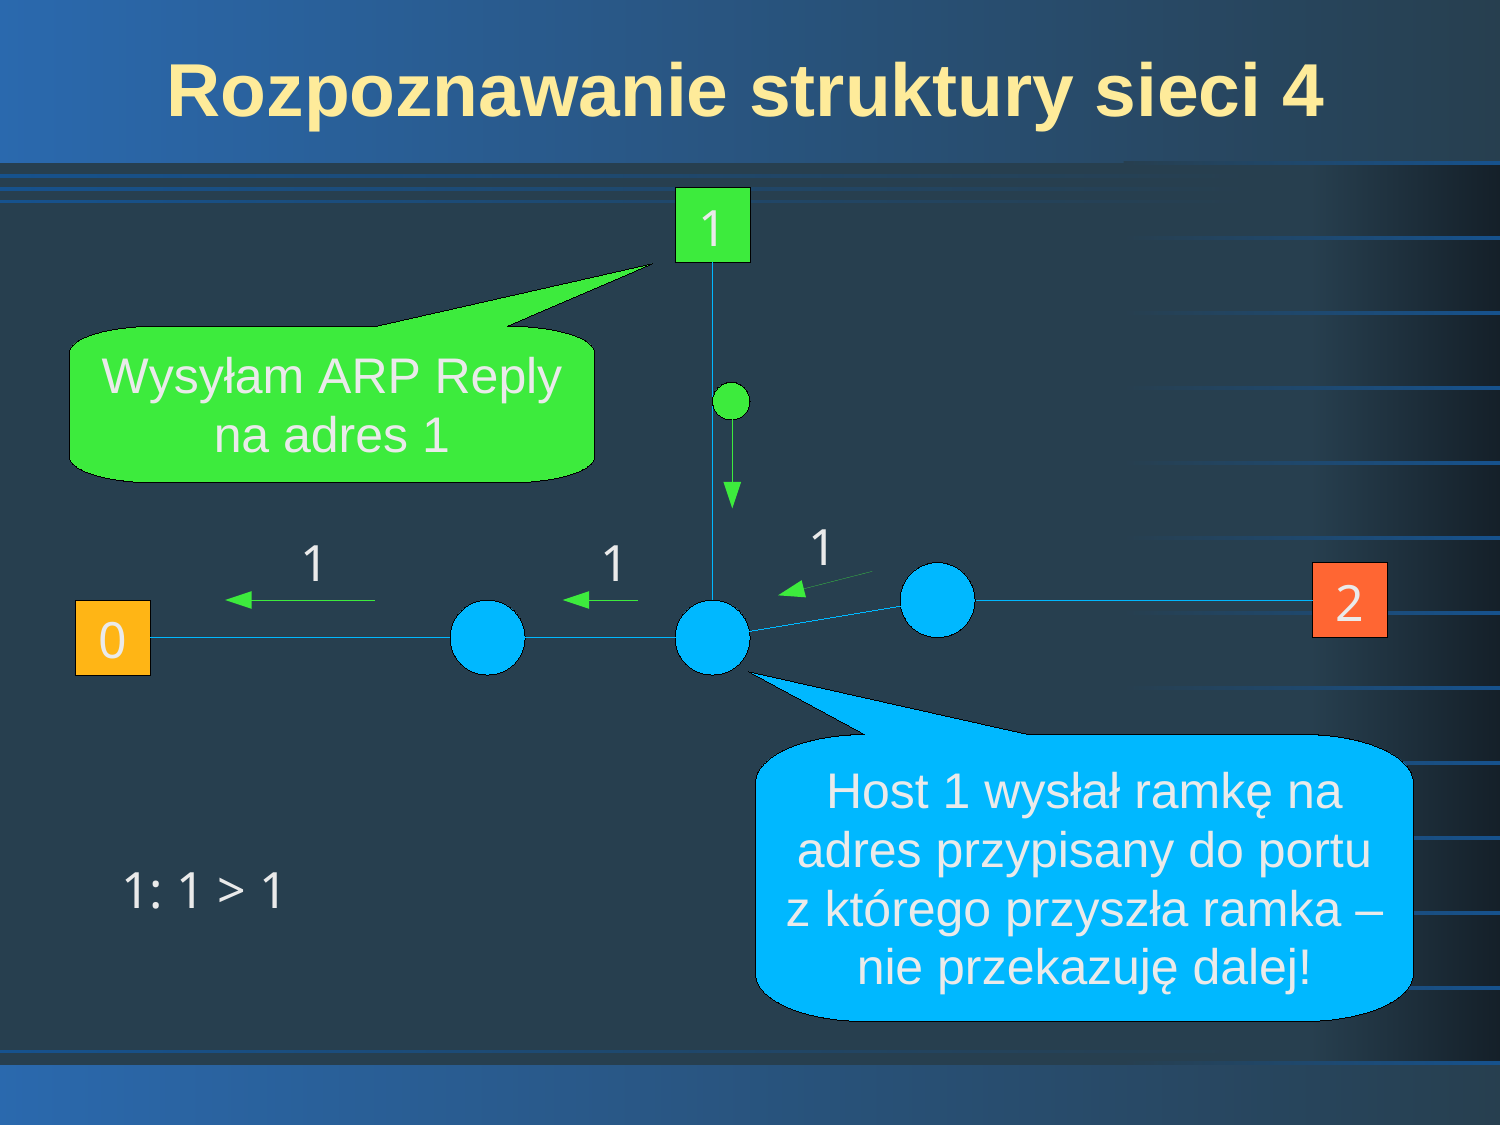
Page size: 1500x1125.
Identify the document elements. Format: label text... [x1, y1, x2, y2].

text_box [450, 600, 526, 676]
text_box 1 [600, 525, 633, 596]
text_box [900, 562, 976, 638]
text_box [675, 600, 751, 676]
text_box 1 [300, 525, 333, 596]
title Rozpoznawanie struktury sieci 4 [83, 24, 1409, 151]
text_box 1: 1 > 1 [121, 851, 317, 922]
text_box Host 1 wysłał ramkę na adres przypisany do portu z którego przyszła ramka – nie przekazuję dalej! [748, 671, 1414, 1022]
text_box 2 [1312, 562, 1388, 638]
text_box Wysyłam ARP Reply na adres 1 [69, 263, 653, 483]
text_box 1 [808, 508, 847, 580]
text_box 1 [675, 187, 751, 263]
text_box 0 [75, 600, 151, 676]
text_box [712, 382, 751, 420]
